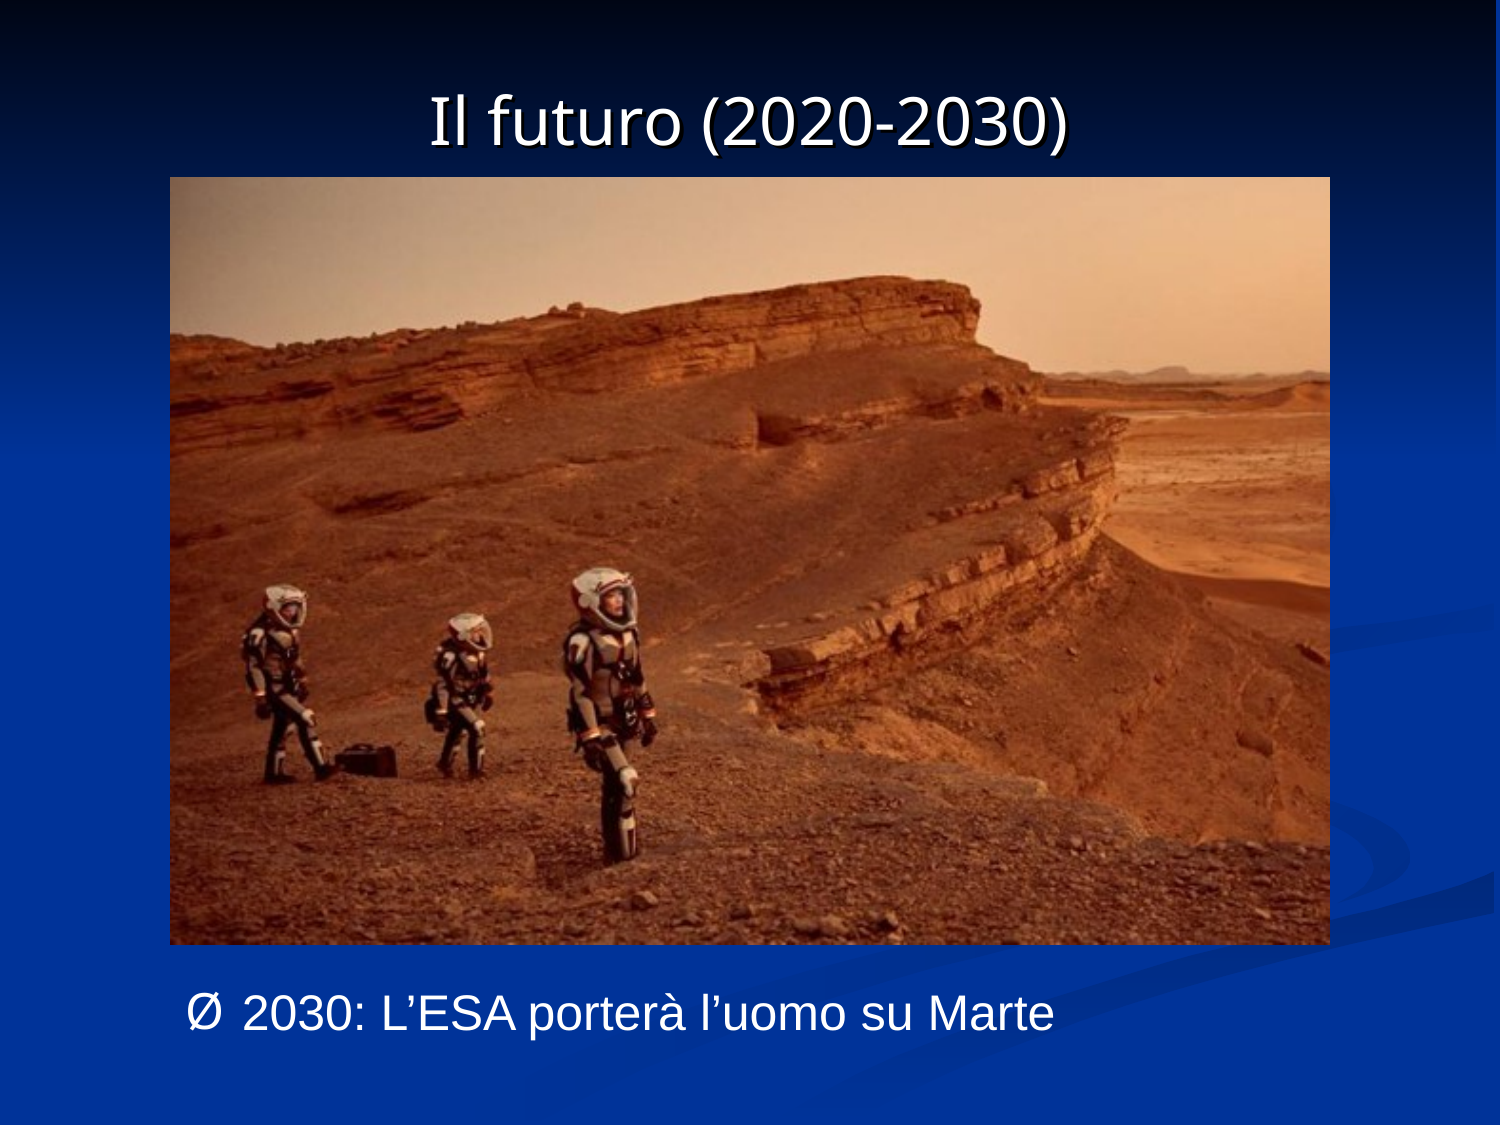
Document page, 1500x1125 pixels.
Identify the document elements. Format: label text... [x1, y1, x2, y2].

picture [170, 177, 1330, 945]
text_box Il futuro (2020-2030) [35, 70, 1465, 178]
text_box 2030: L’ESA porterà l’uomo su Marte [170, 973, 1426, 1095]
